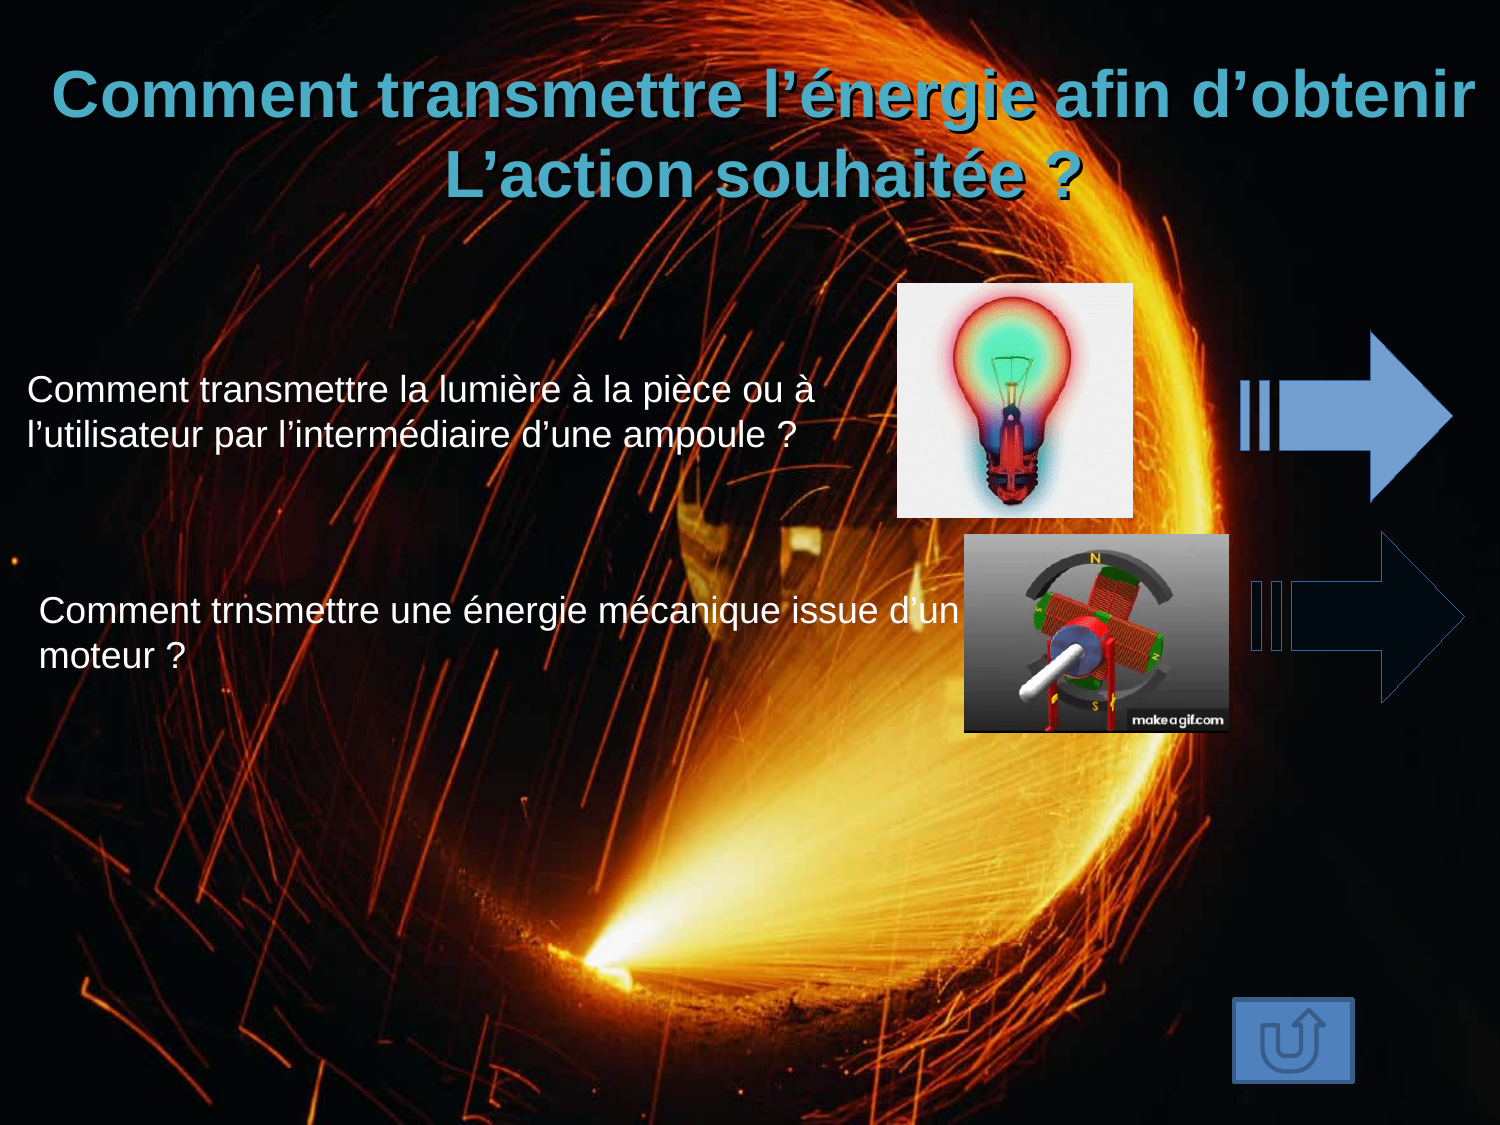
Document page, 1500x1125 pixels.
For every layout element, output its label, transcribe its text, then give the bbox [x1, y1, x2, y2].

text_box Comment transmettre l’énergie afin d’obtenir L’action souhaitée ? [37, 43, 1493, 218]
picture [0, 0, 1500, 1125]
text_box [1251, 581, 1262, 651]
text_box [1271, 581, 1282, 651]
text_box Comment transmettre la lumière à la pièce ou à l’utilisateur par l’intermédiaire d’une ampoule ? [11, 357, 897, 508]
text_box [1279, 330, 1453, 503]
text_box [1291, 531, 1465, 703]
text_box [1234, 999, 1353, 1082]
text_box [1240, 380, 1250, 451]
text_box Comment trnsmettre une énergie mécanique issue d’un moteur ? [23, 578, 964, 729]
text_box [1259, 380, 1270, 451]
